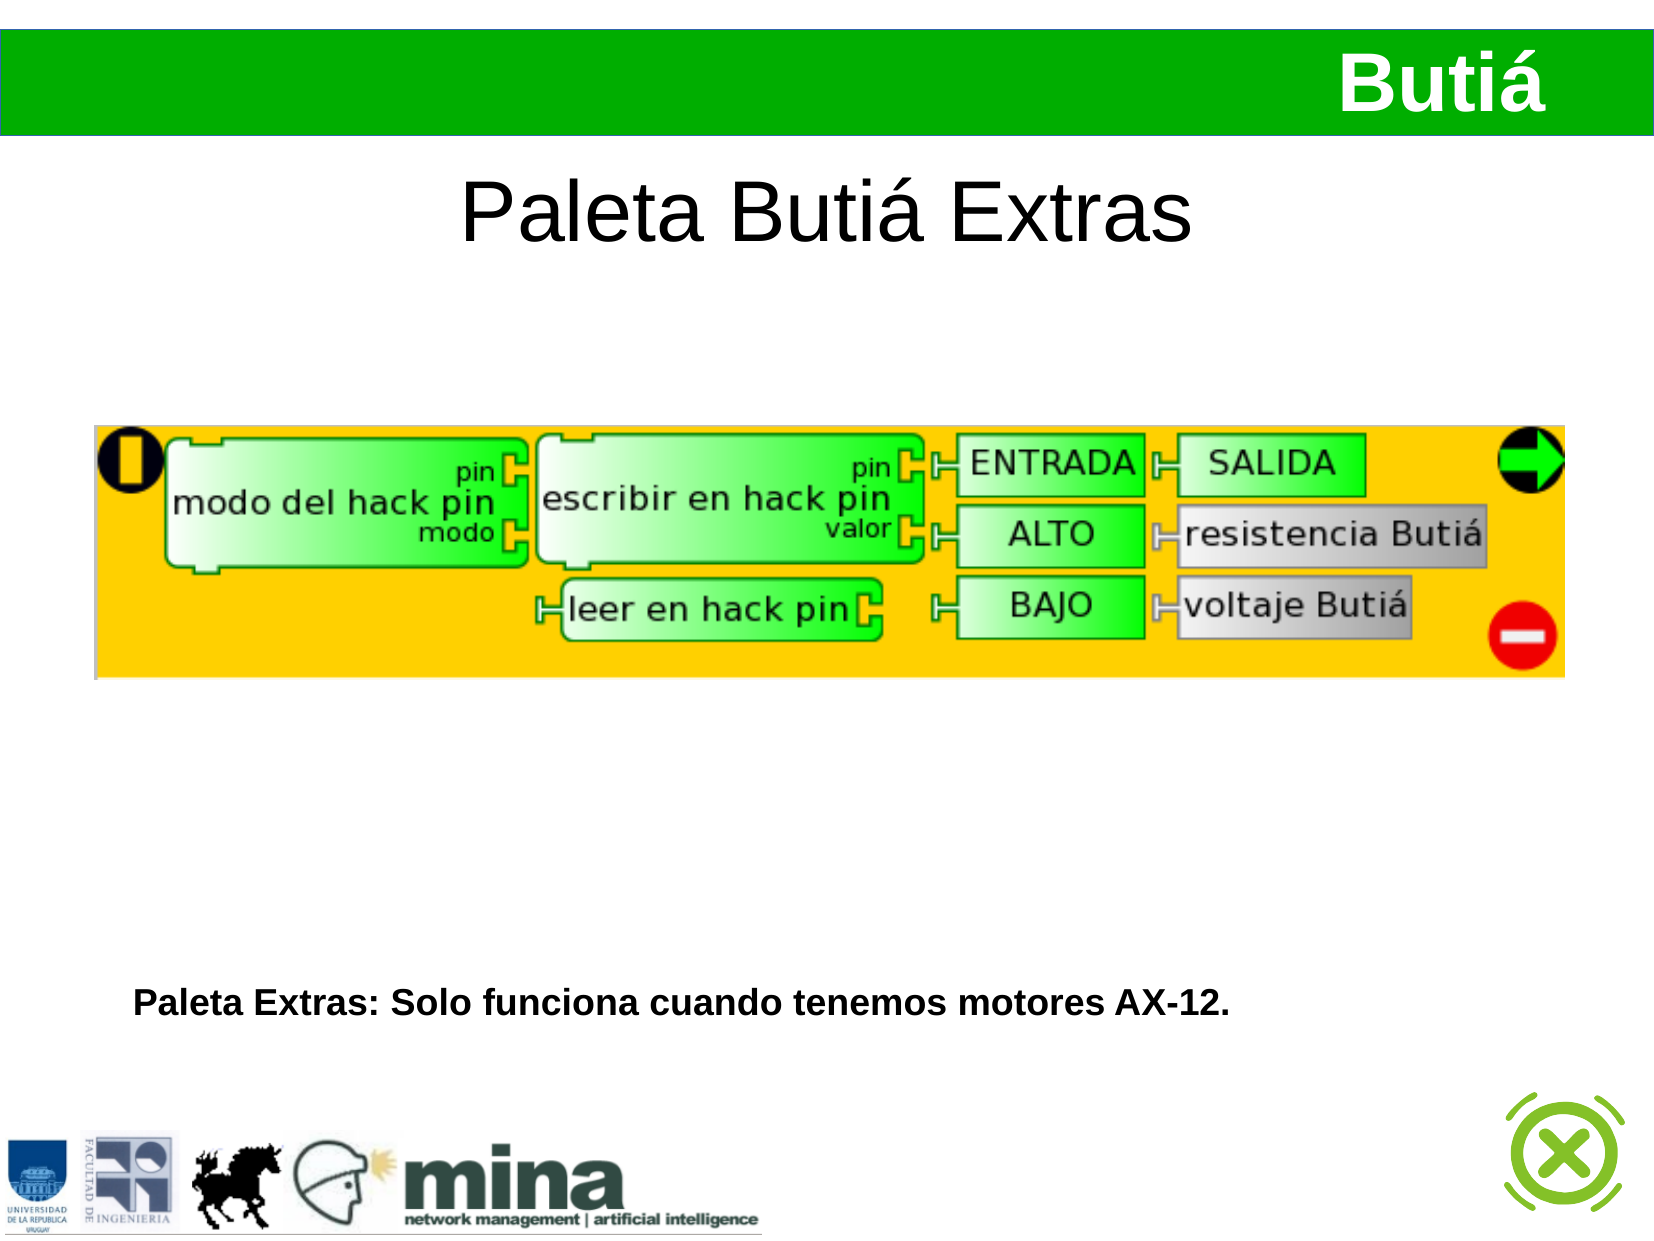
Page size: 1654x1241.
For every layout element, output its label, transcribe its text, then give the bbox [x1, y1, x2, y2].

title Paleta Butiá Extras [82, 108, 1571, 316]
picture [94, 425, 1565, 680]
picture [1504, 1152, 1625, 1212]
text_box Paleta Extras: Solo funciona cuando tenemos motores AX-12. [118, 974, 1654, 1152]
picture [5, 1130, 762, 1235]
